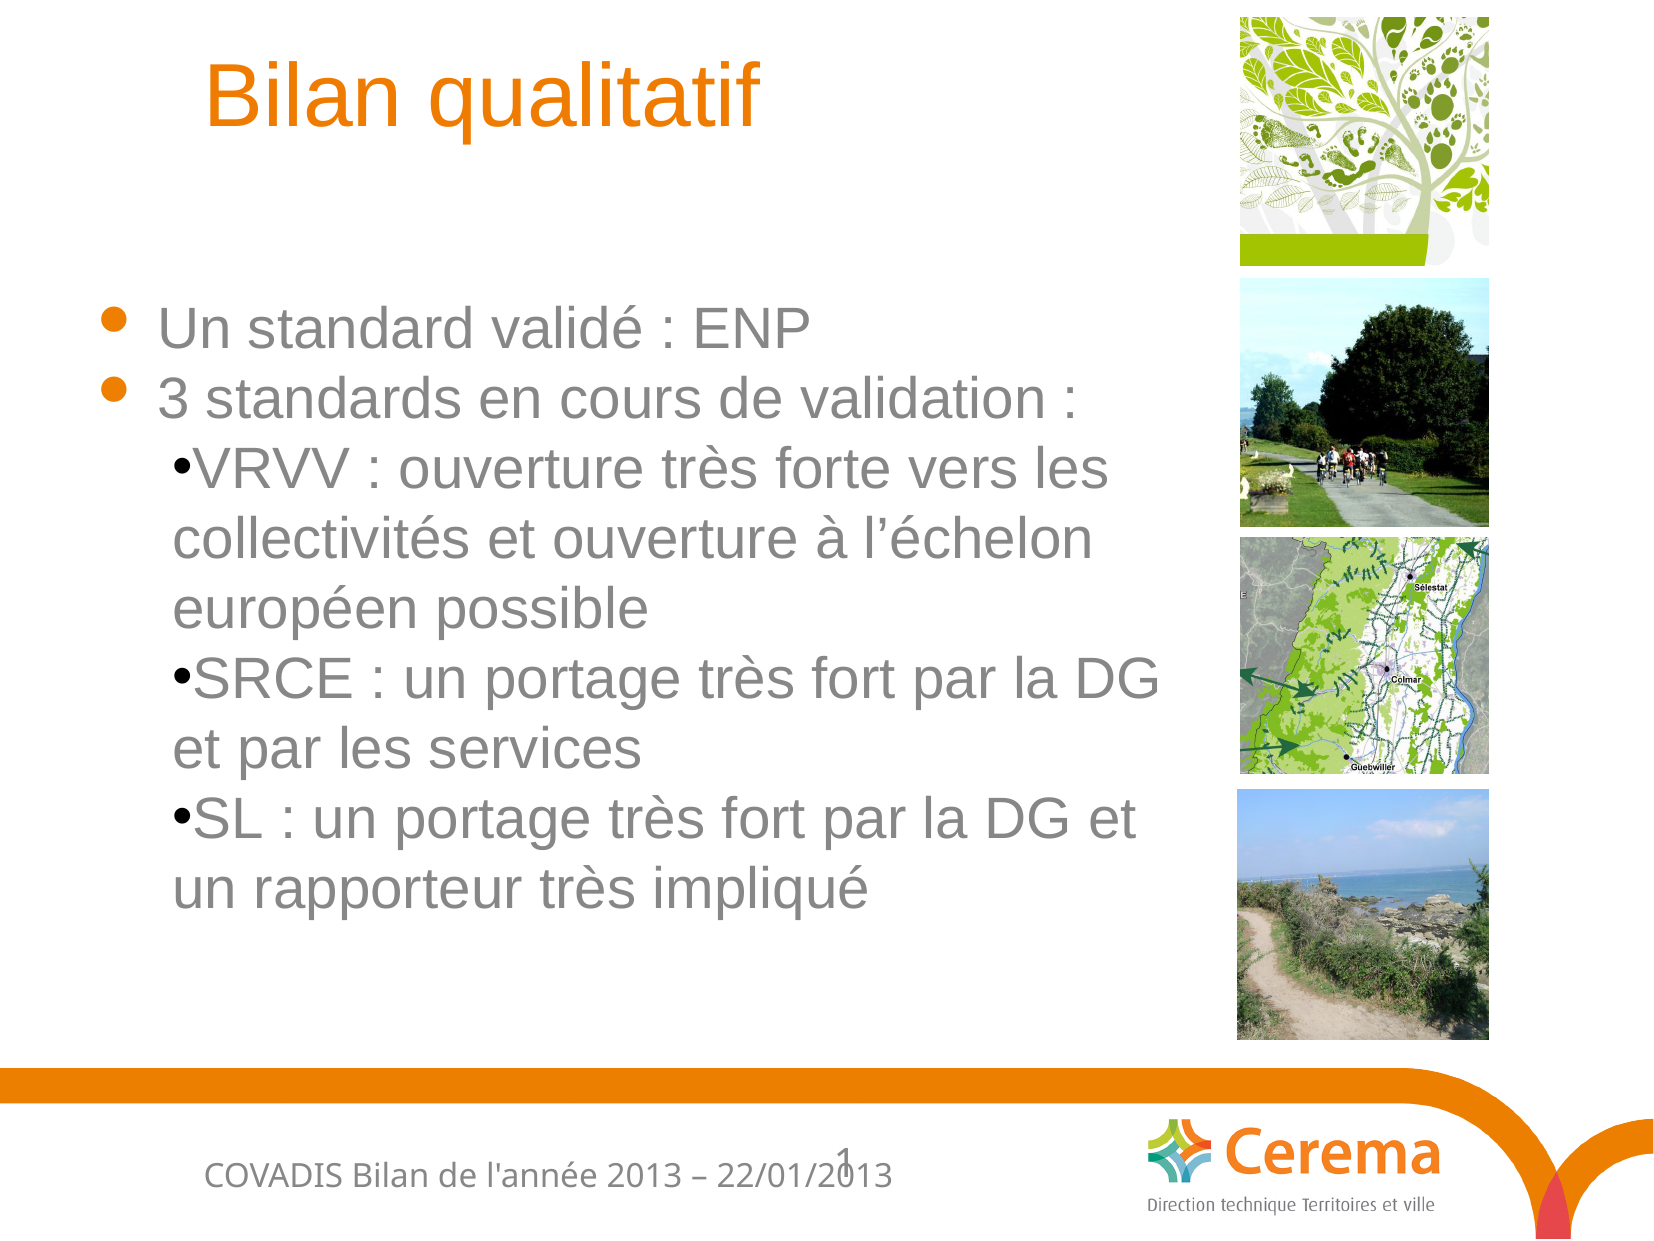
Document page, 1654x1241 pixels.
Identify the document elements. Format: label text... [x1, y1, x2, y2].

text_box Bilan qualitatif [188, 49, 1240, 152]
picture [1237, 789, 1489, 1040]
text_box COVADIS Bilan de l'année 2013 – 22/01/2013 [188, 1146, 784, 1203]
text_box Un standard validé : ENP 3 standards en cours de validation : VRVV : ouverture très forte vers les collectivités et ouverture à l’échelon européen possible SRCE : un portage très fort par la DG et par les services SL : un portage très fort par la DG et un rapporteur très impliqué [82, 282, 1193, 928]
text_box 1 [784, 1127, 871, 1205]
picture [1240, 537, 1489, 774]
picture [1240, 17, 1489, 266]
picture [1240, 278, 1489, 527]
text_box COVADIS Bilan de l'année 2013 – 22/01/2013 [871, 1146, 1087, 1203]
picture [0, 1068, 1654, 1239]
